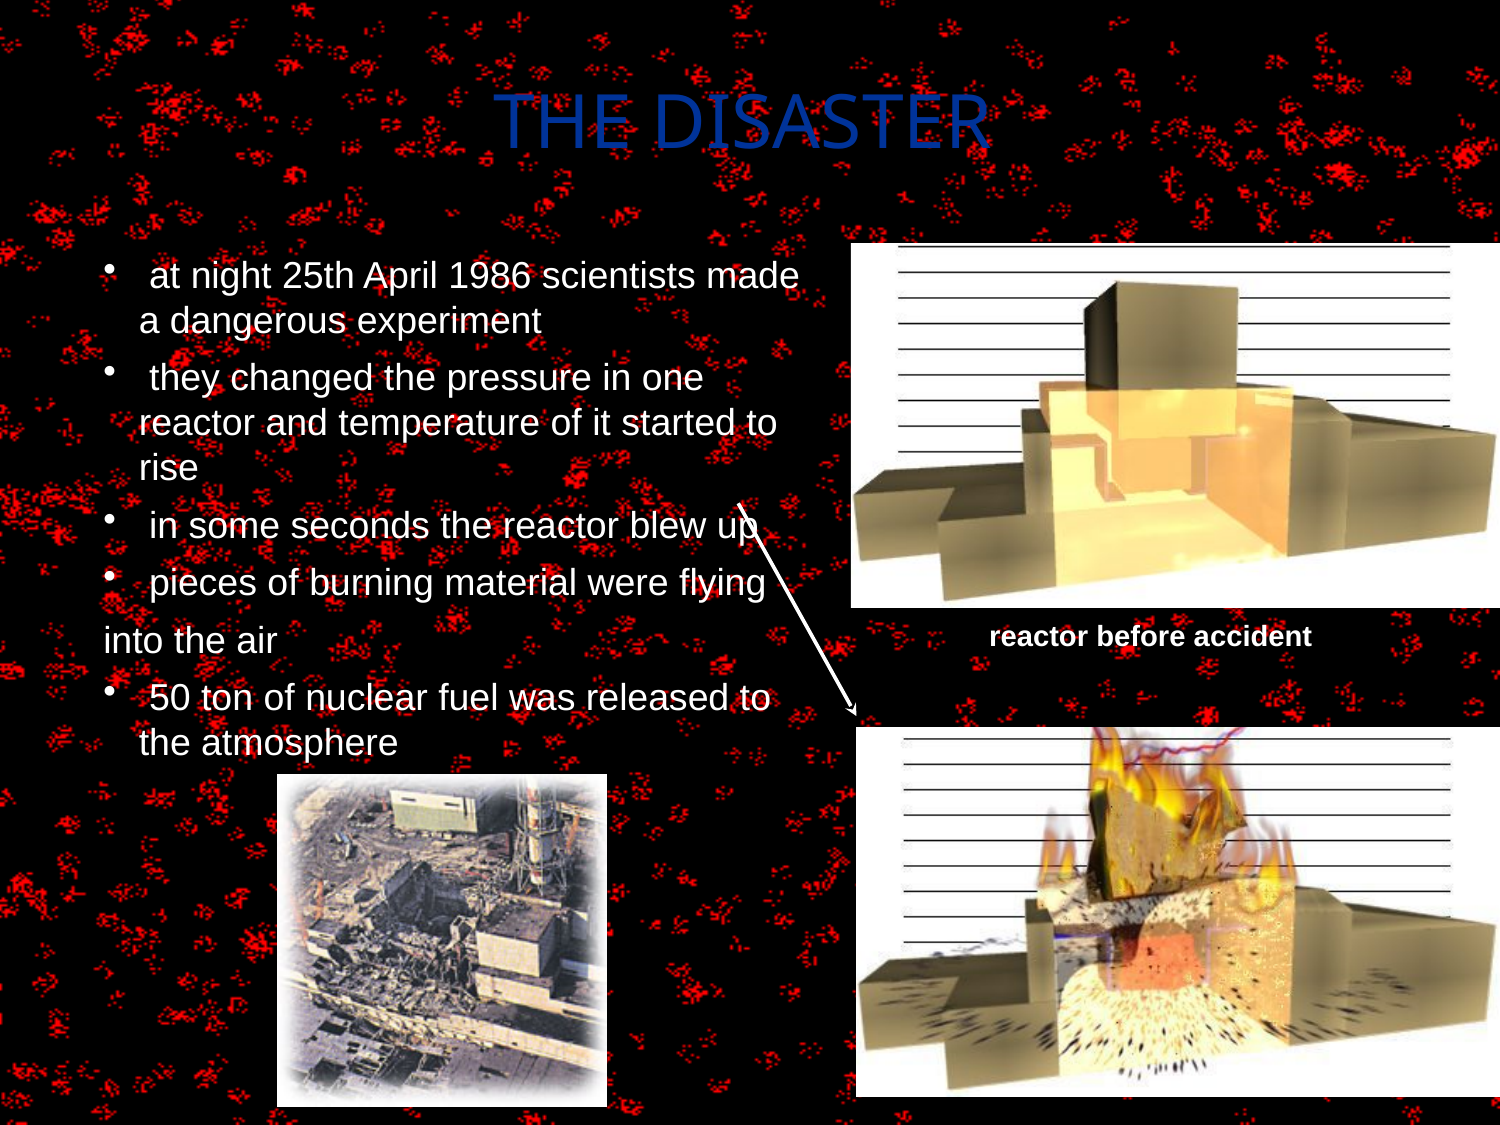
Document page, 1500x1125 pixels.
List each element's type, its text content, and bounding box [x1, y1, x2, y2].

picture [0, 0, 1500, 1125]
text_box at night 25th April 1986 scientists made a dangerous experiment they changed the pressure in one reactor and temperature of it started to rise in some seconds the reactor blew up pieces of burning material were flying into the air 50 ton of nuclear fuel was released to the atmosphere [88, 243, 833, 829]
text_box THE DISASTER [478, 66, 963, 185]
text_box reactor before accident [974, 609, 1353, 660]
